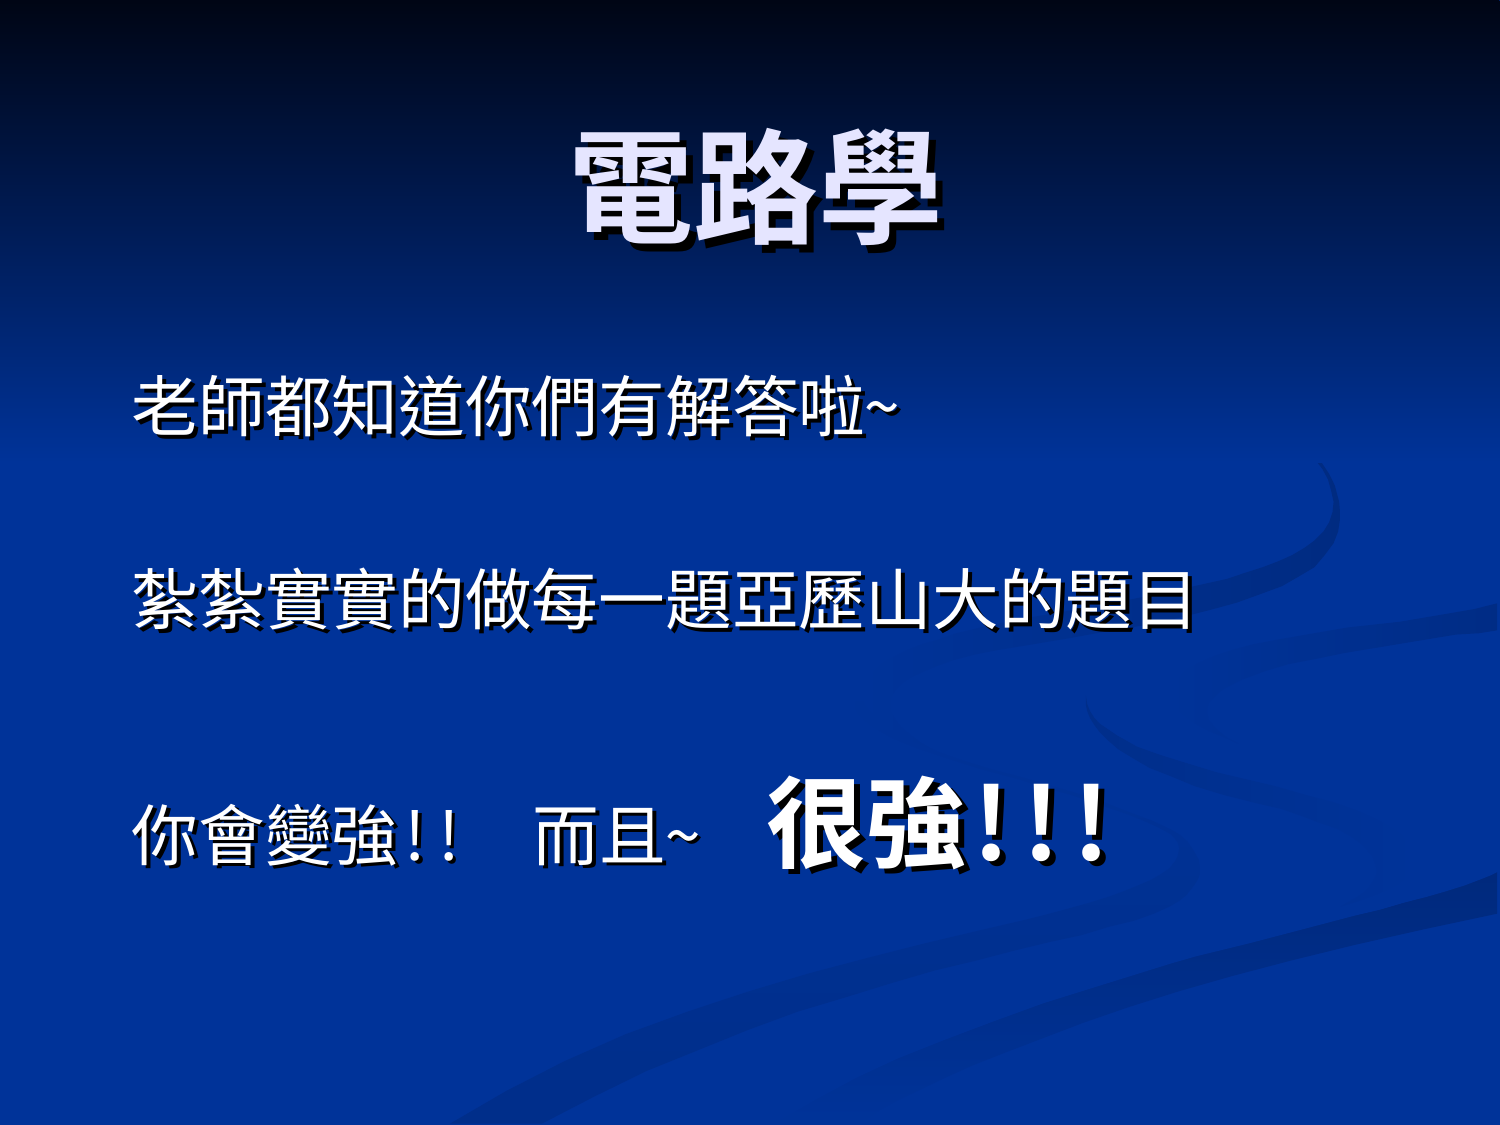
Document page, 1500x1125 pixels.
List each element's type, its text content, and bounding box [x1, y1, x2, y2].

text_box 老師都知道你們有解答啦~ 紮紮實實的做每一題亞歷山大的題目 你會變強!! 而且~ 很強!!! [123, 349, 1396, 953]
text_box 電路學 [324, 90, 1187, 279]
